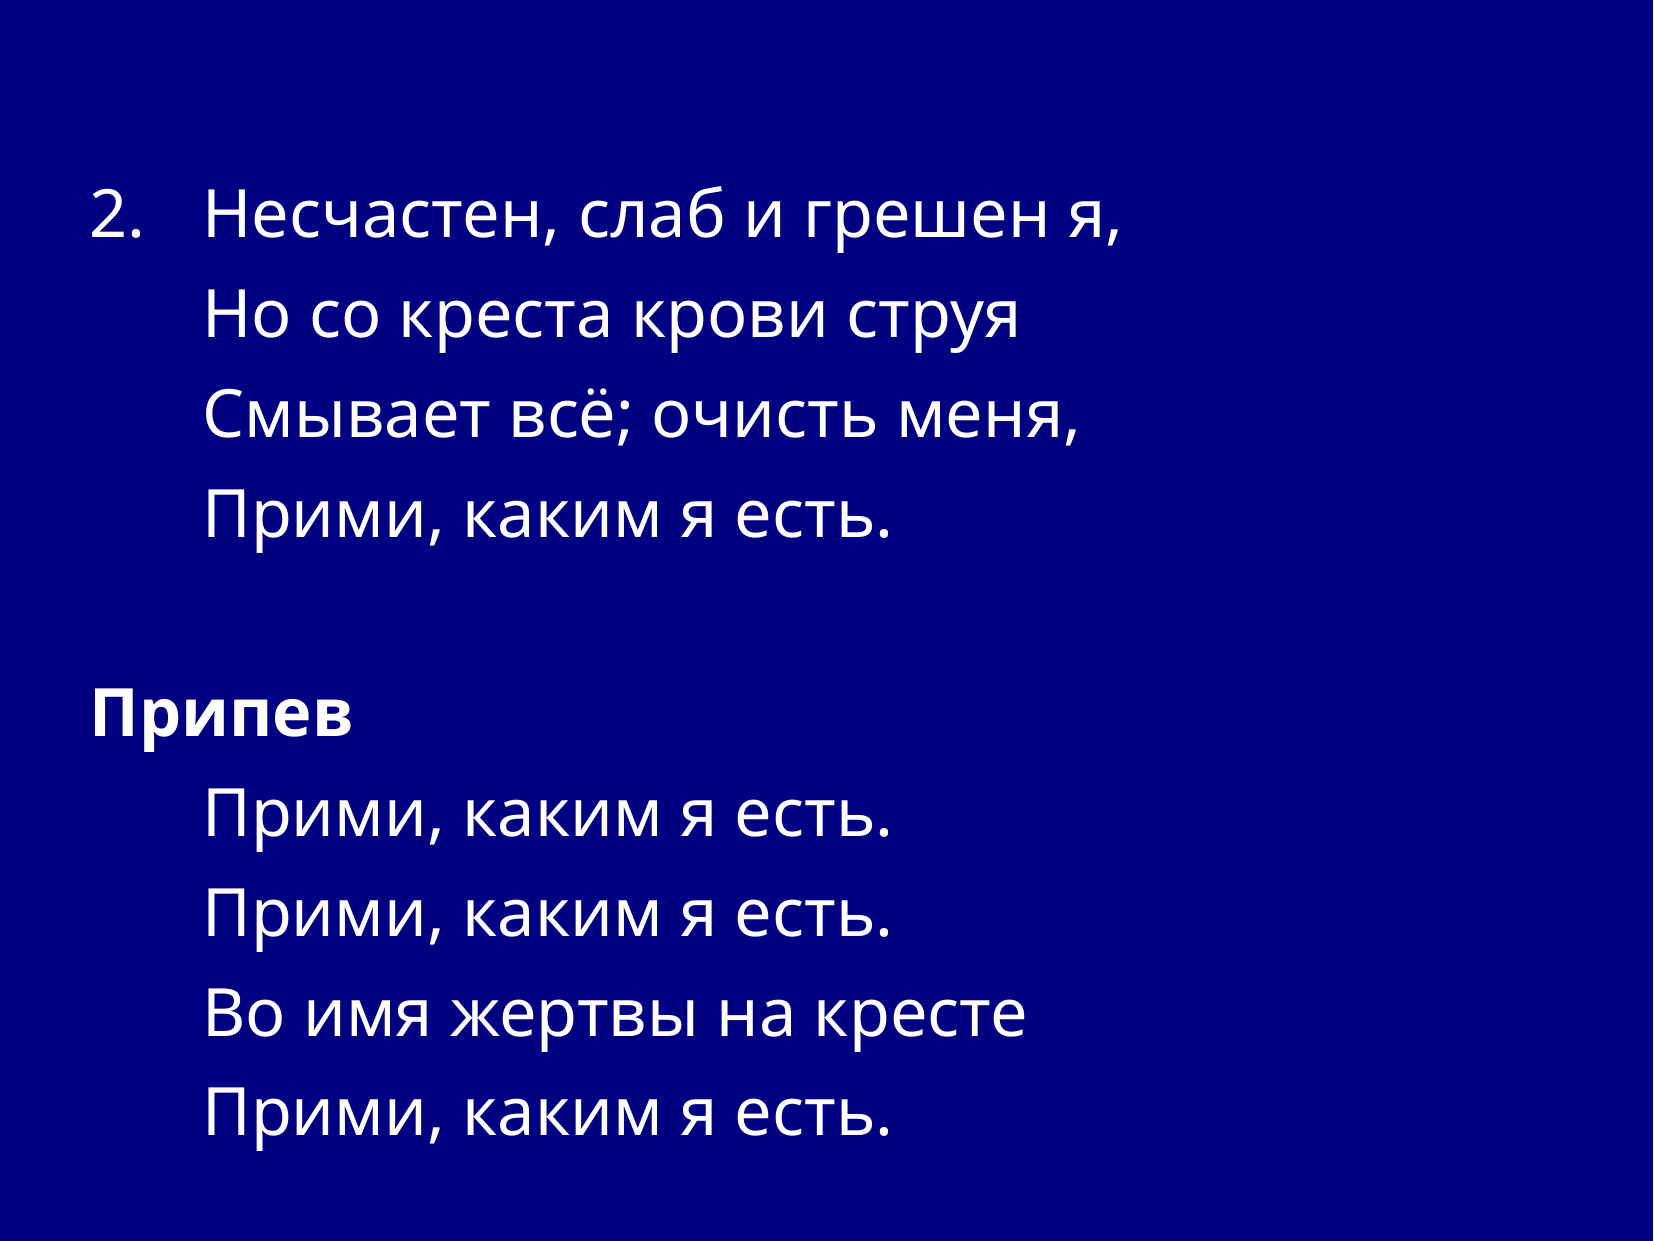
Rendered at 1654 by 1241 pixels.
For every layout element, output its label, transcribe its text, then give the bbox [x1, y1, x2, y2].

text_box 2. Несчастен, слаб и грешен я, Но со креста крови струя Смывает всё; очисть меня, Прими, каким я есть. Припев Прими, каким я есть. Прими, каким я есть. Во имя жертвы на кресте Прими, каким я есть. [75, 150, 1576, 1163]
